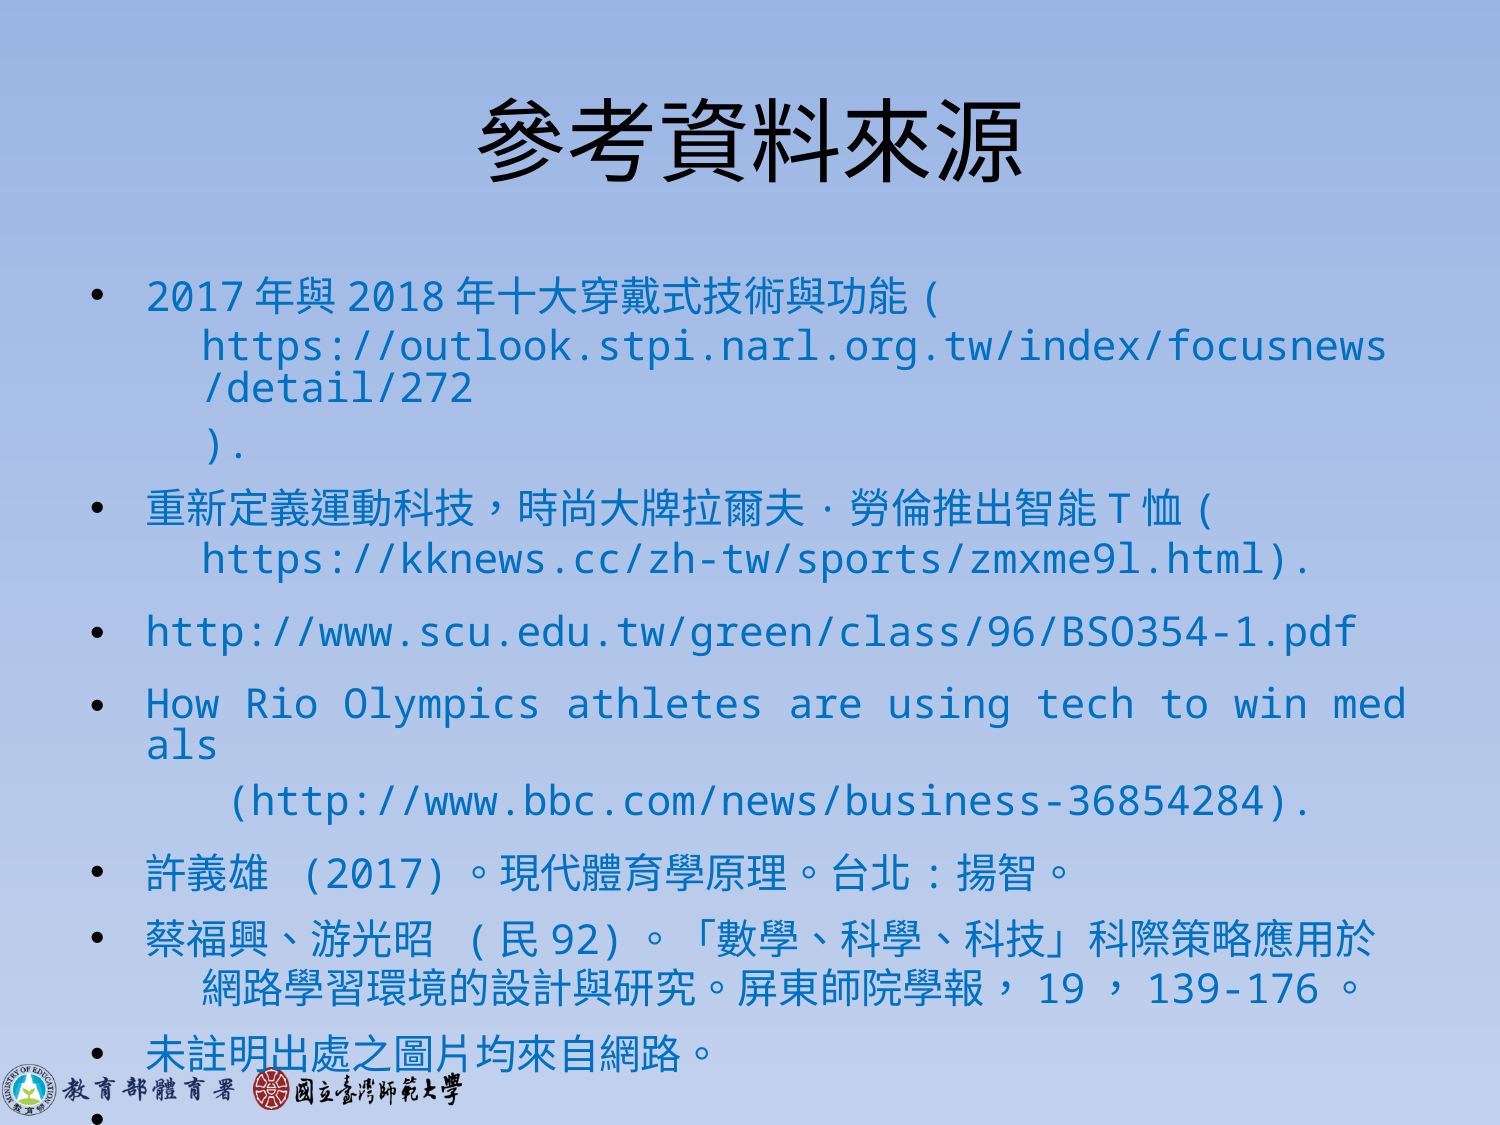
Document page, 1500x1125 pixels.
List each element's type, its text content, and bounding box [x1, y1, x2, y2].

title 參考資料來源 [75, 45, 1426, 233]
list 2017年與2018年十大穿戴式技術與功能(https://outlook.stpi.narl.org.tw/index/focusnews/detail/272). 重新定義運動科技，時尚大牌拉爾夫·勞倫推出智能T恤(https://kknews.cc/zh-tw/sports/zmxme9l.html). http://www.scu.edu.tw/green/class/96/BSO354-1.pdf How Rio Olympics athletes are using tech to win medals (http://www.bbc.com/news/business-36854284). 許義雄 (2017)。現代體育學原理。台北:揚智。 蔡福興、游光昭 (民92)。「數學、科學、科技」科際策略應用於網路學習環境的設計與研究。屏東師院學報，19，139-176。 未註明出處之圖片均來自網路。 [75, 262, 1426, 1005]
